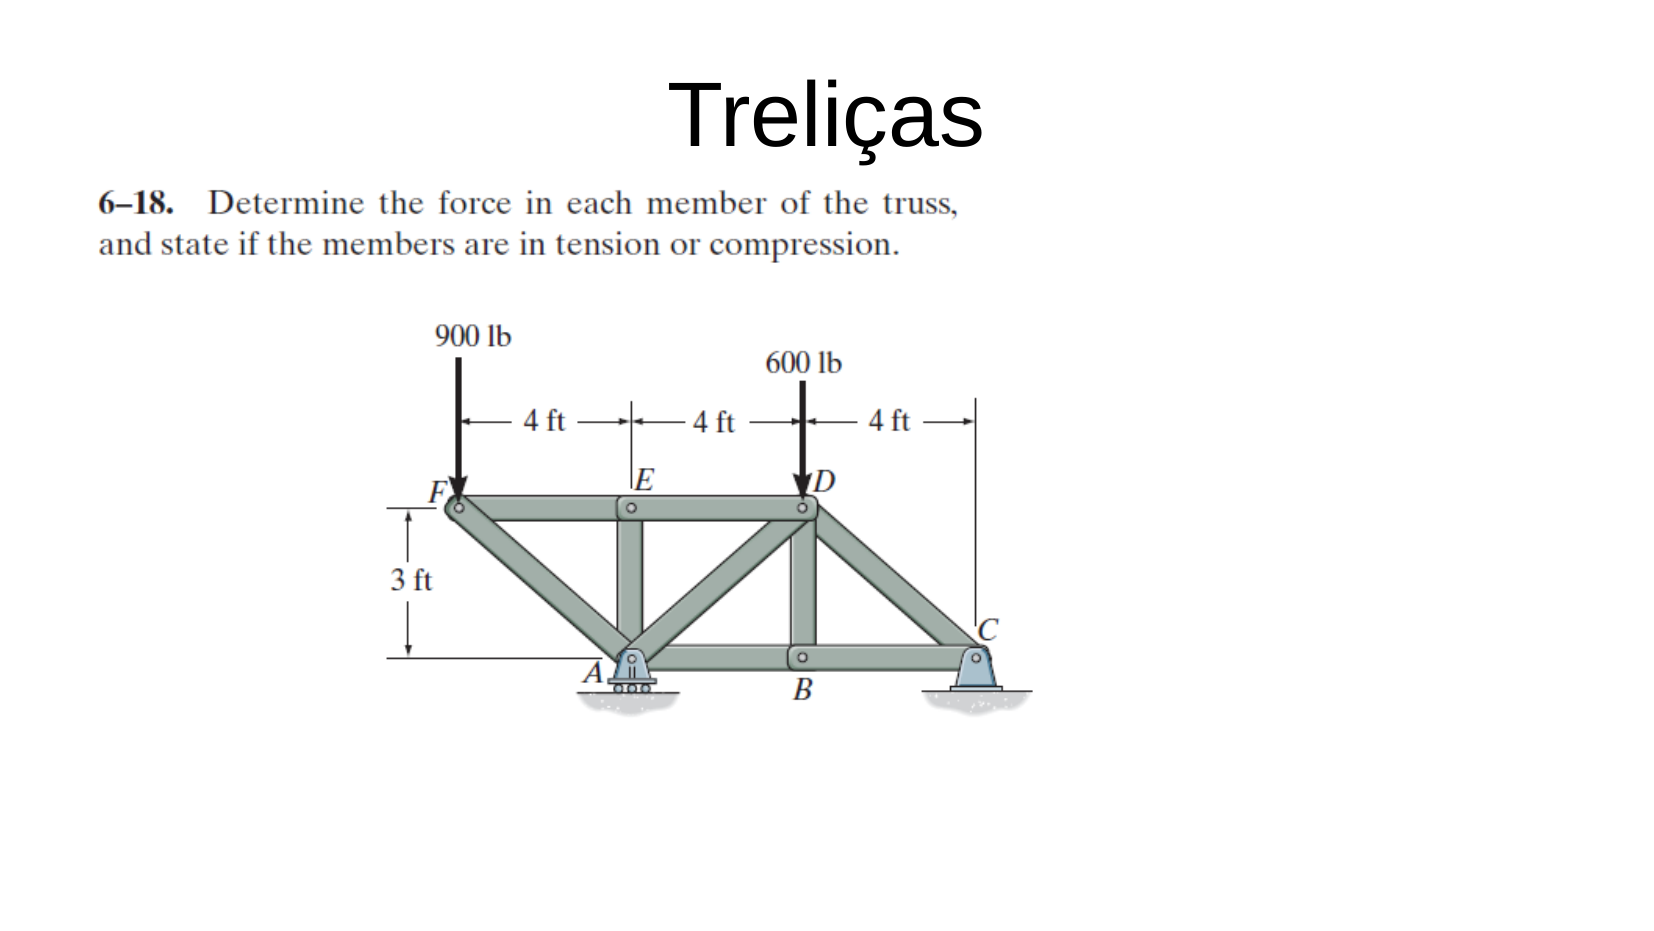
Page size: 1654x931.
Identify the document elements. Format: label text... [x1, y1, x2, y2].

title Treliças [82, 37, 1571, 193]
picture [59, 170, 1083, 783]
